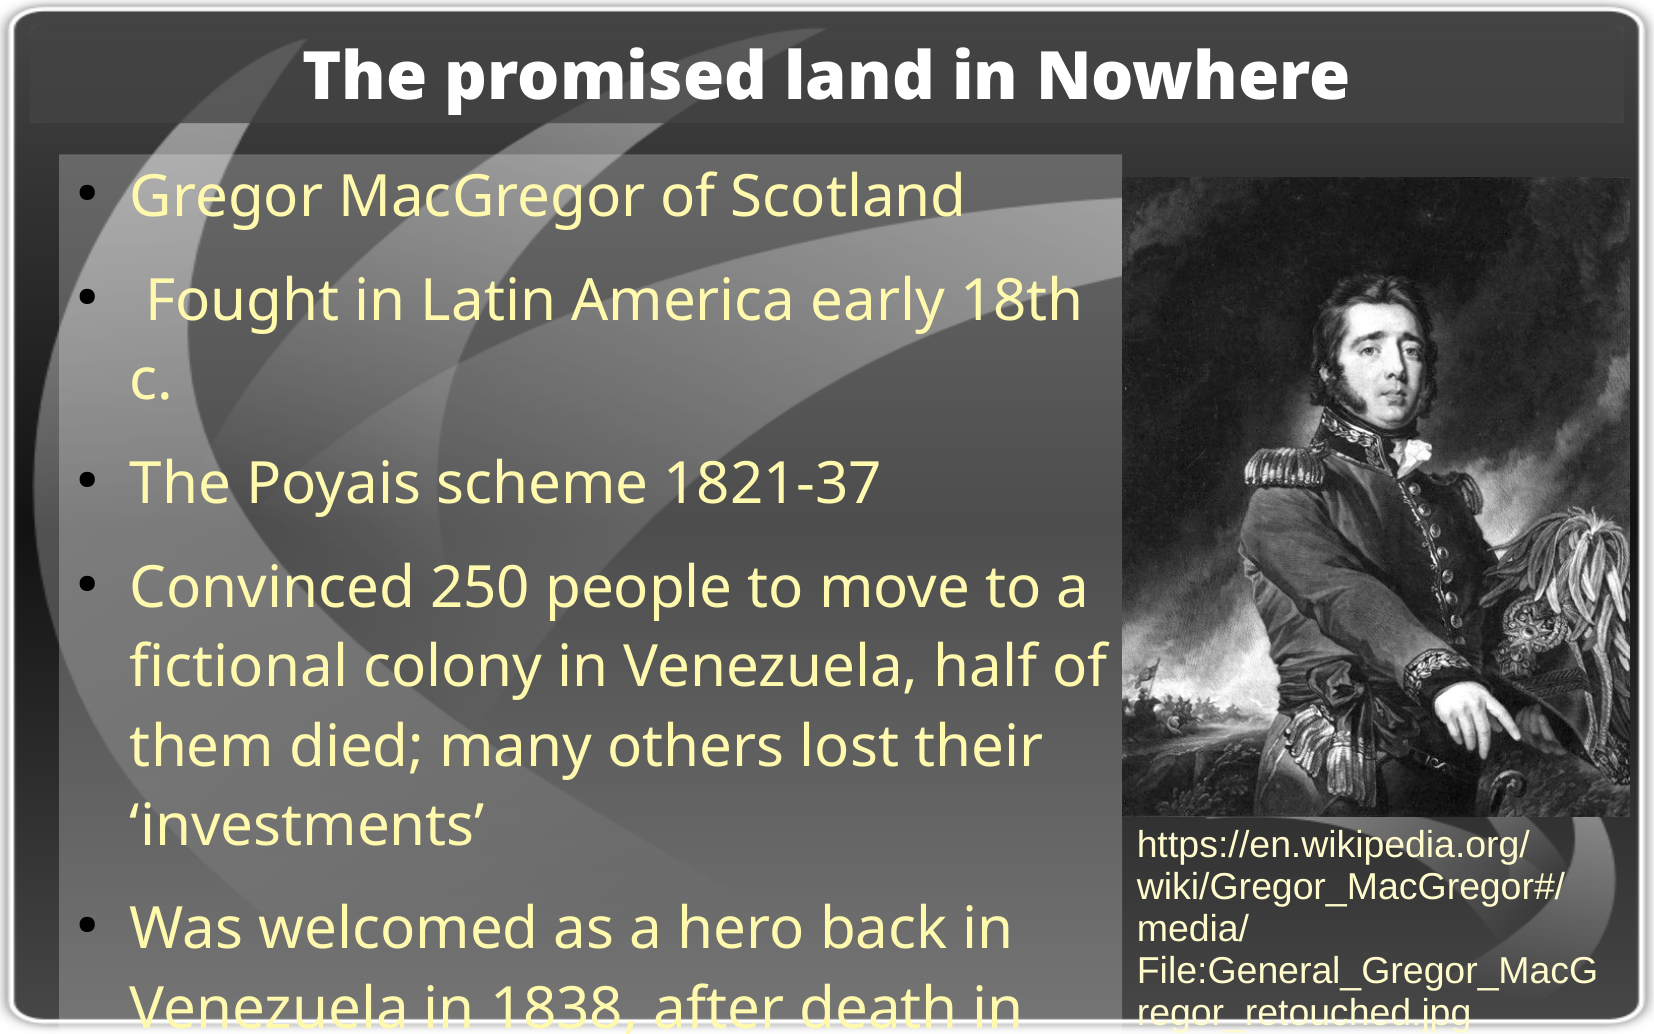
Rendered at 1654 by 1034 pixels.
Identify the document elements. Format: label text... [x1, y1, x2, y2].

list Gregor MacGregor of Scotland Fought in Latin America early 18th c. The Poyais scheme 1821-37 Convinced 250 people to move to a fictional colony in Venezuela, half of them died; many others lost their ‘investments’ Was welcomed as a hero back in Venezuela in 1838, after death in 1845 received full military burial [59, 154, 1123, 1021]
picture [0, 0, 1654, 1034]
title The promised land in Nowhere [29, 24, 1625, 124]
text_box https://en.wikipedia.org/wiki/Gregor_MacGregor#/media/File:General_Gregor_MacGregor_retouched.jpg [1122, 816, 1625, 1000]
picture [1395, 1007, 1405, 1023]
